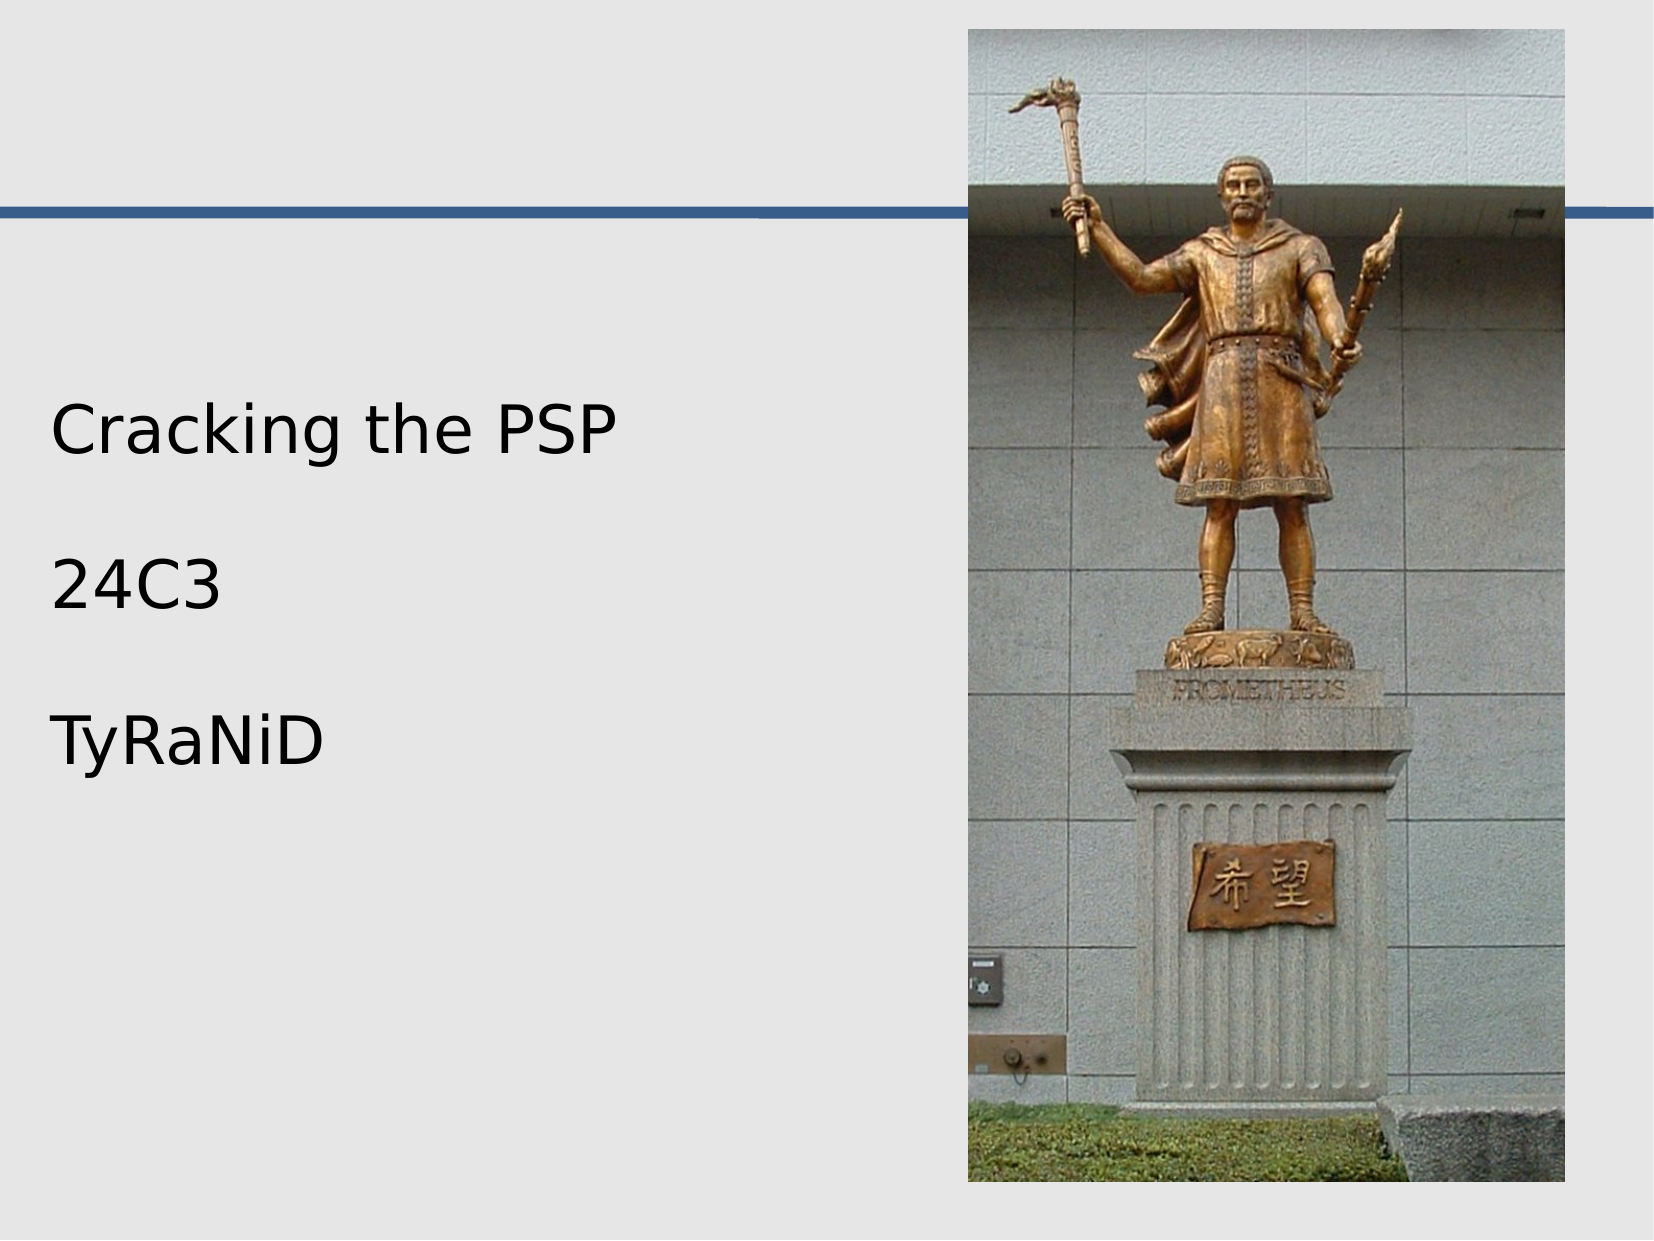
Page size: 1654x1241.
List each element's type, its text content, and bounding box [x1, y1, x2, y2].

text_box Cracking the PSP 24C3 TyRaNiD [35, 383, 634, 788]
picture [968, 29, 1565, 1182]
